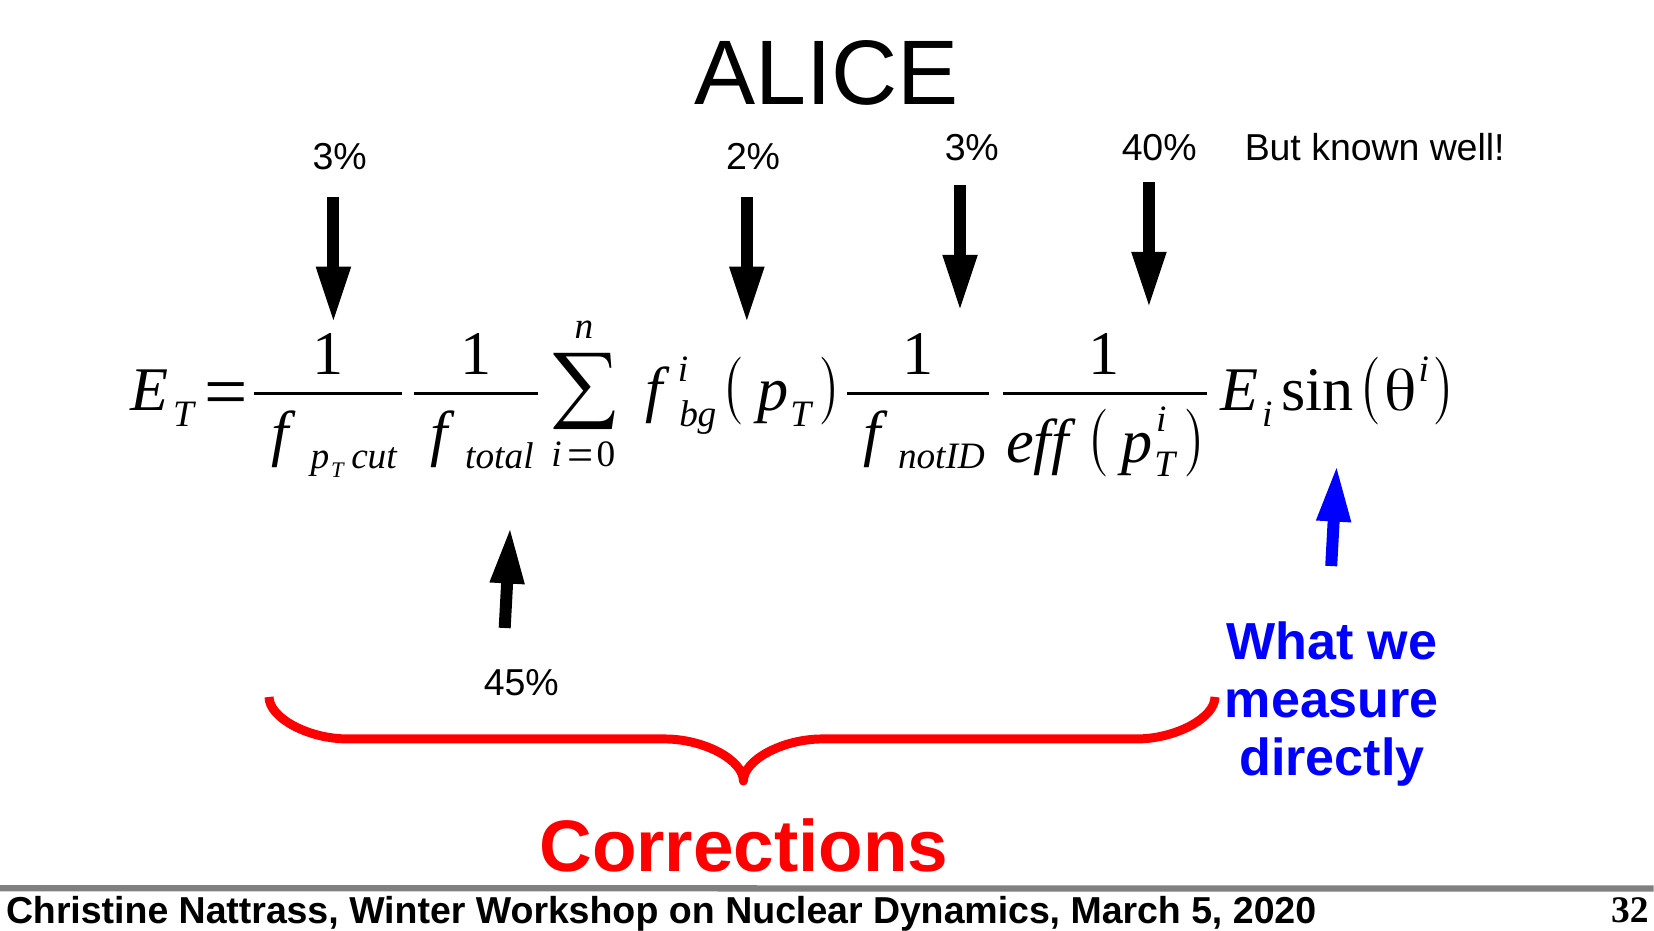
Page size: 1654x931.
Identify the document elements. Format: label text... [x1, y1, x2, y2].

text_box 3% [930, 119, 1030, 176]
chart [120, 306, 1460, 486]
text_box 2% [711, 128, 811, 186]
text_box 3% [297, 128, 398, 186]
title ALICE [82, 0, 1571, 151]
text_box 45% [469, 653, 601, 711]
text_box 40% [1107, 119, 1230, 176]
text_box Corrections [524, 798, 1020, 895]
text_box But known well! [1230, 119, 1561, 176]
text_box What we measure directly [1185, 605, 1479, 796]
